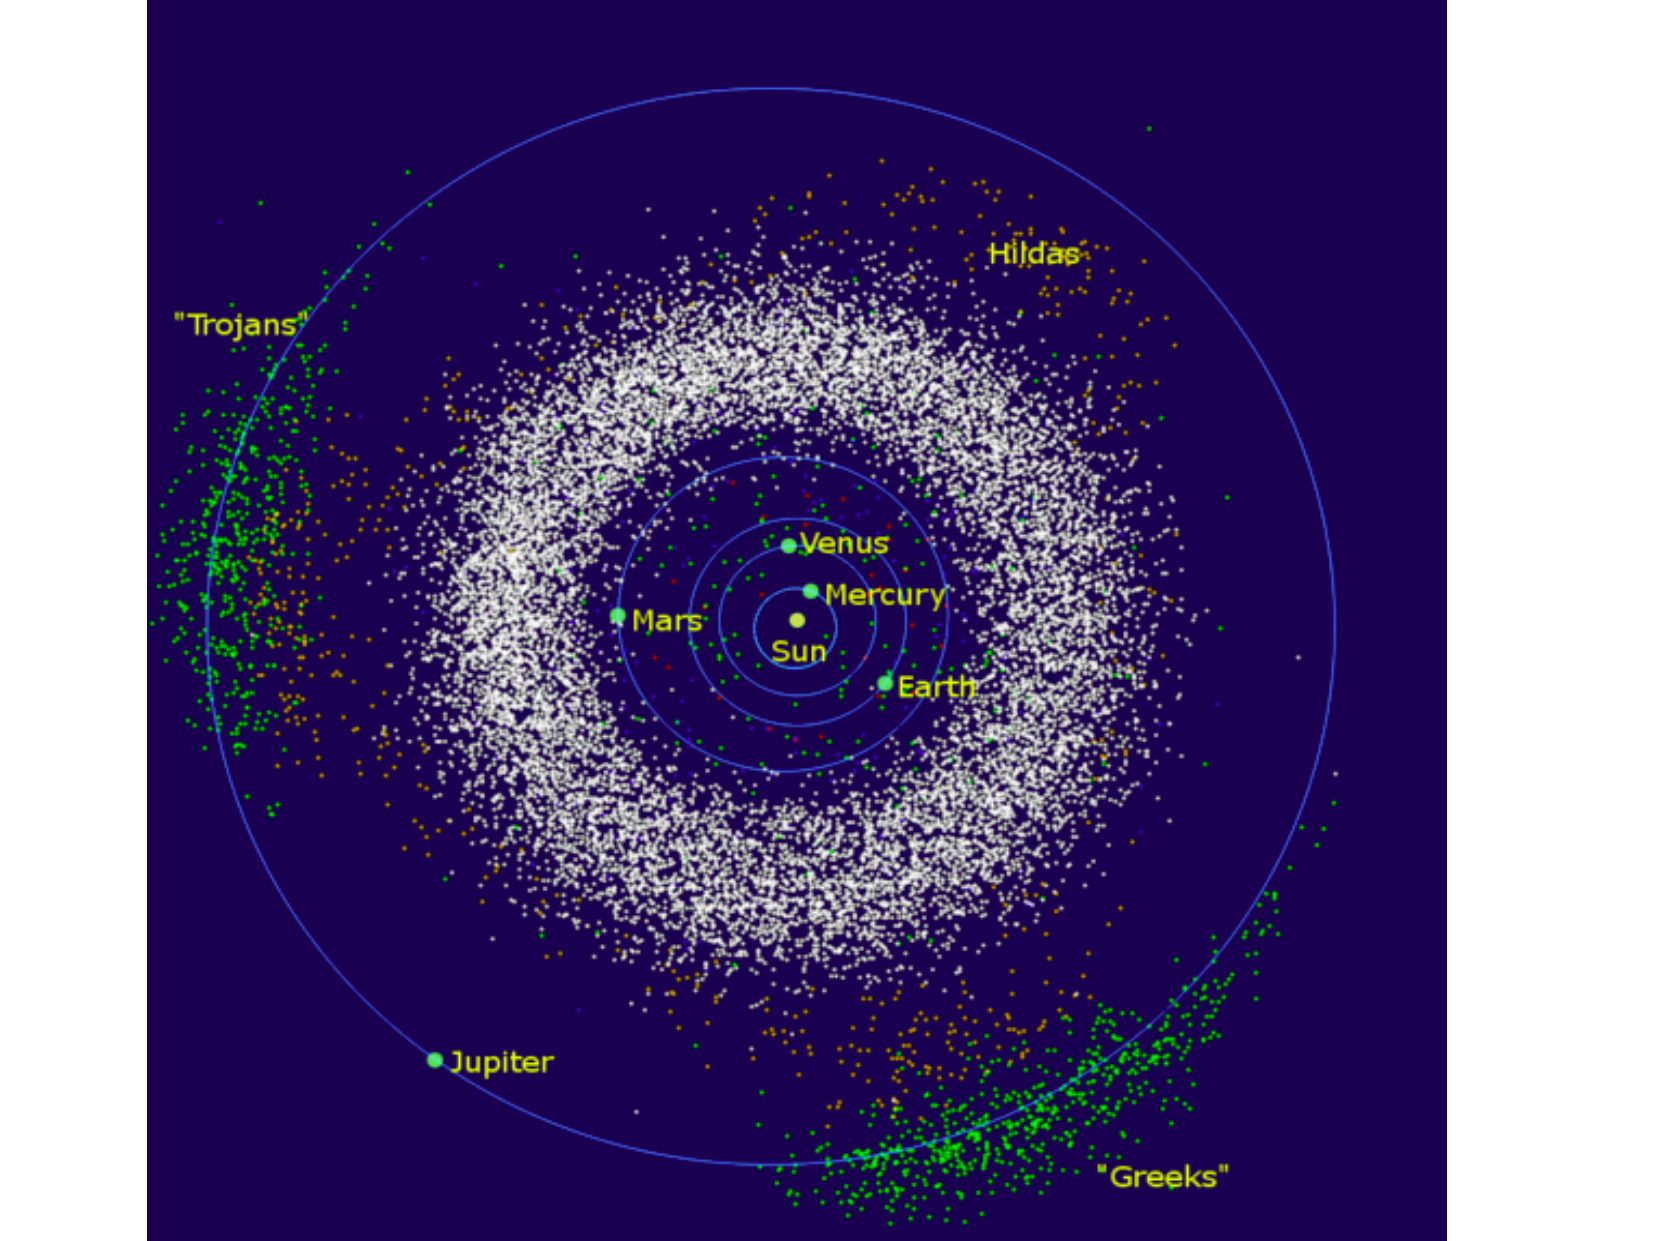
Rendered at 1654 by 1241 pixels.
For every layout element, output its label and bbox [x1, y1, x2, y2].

picture [147, 0, 1447, 1241]
